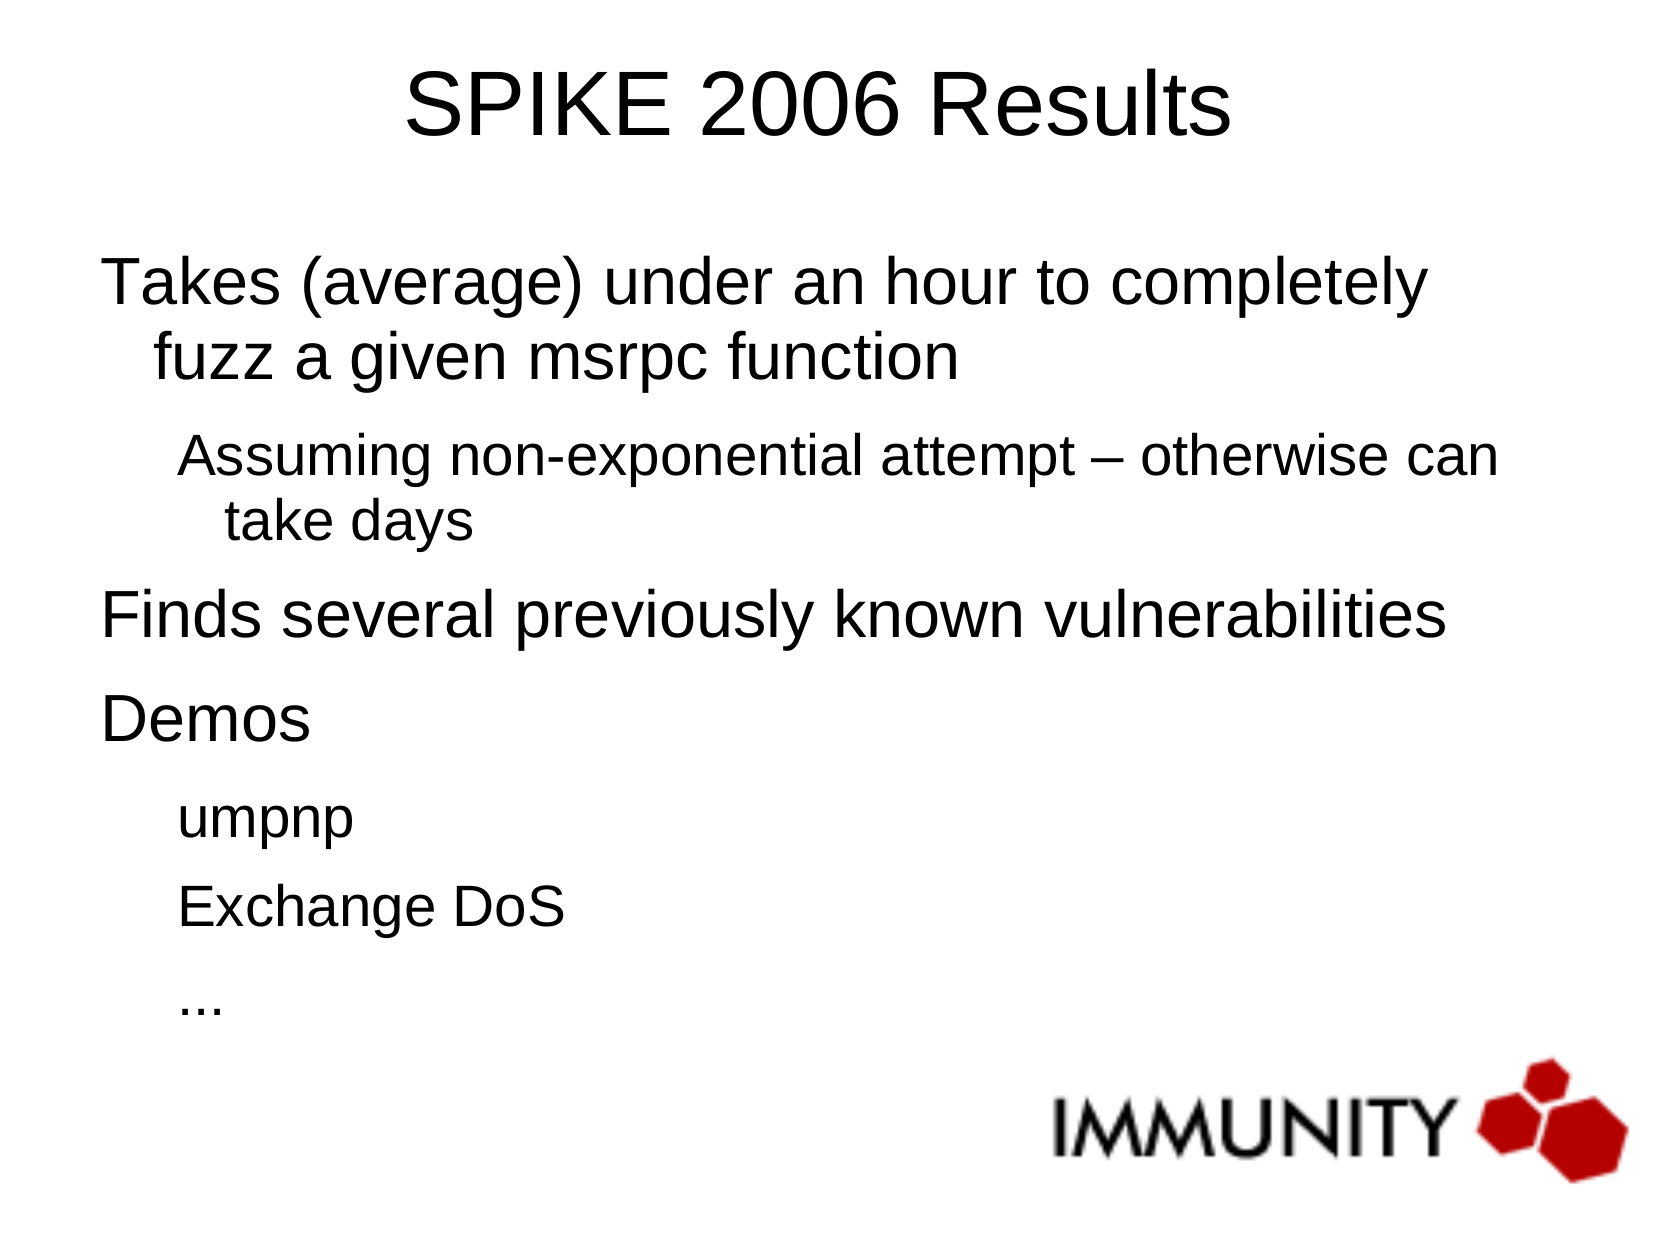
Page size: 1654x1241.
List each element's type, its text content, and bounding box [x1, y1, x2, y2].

title SPIKE 2006 Results [75, 0, 1564, 208]
list Takes (average) under an hour to completely fuzz a given msrpc function Assuming non-exponential attempt – otherwise can take days Finds several previously known vulnerabilities Demos umpnp Exchange DoS ... [82, 243, 1571, 1234]
picture [1006, 1017, 1654, 1241]
